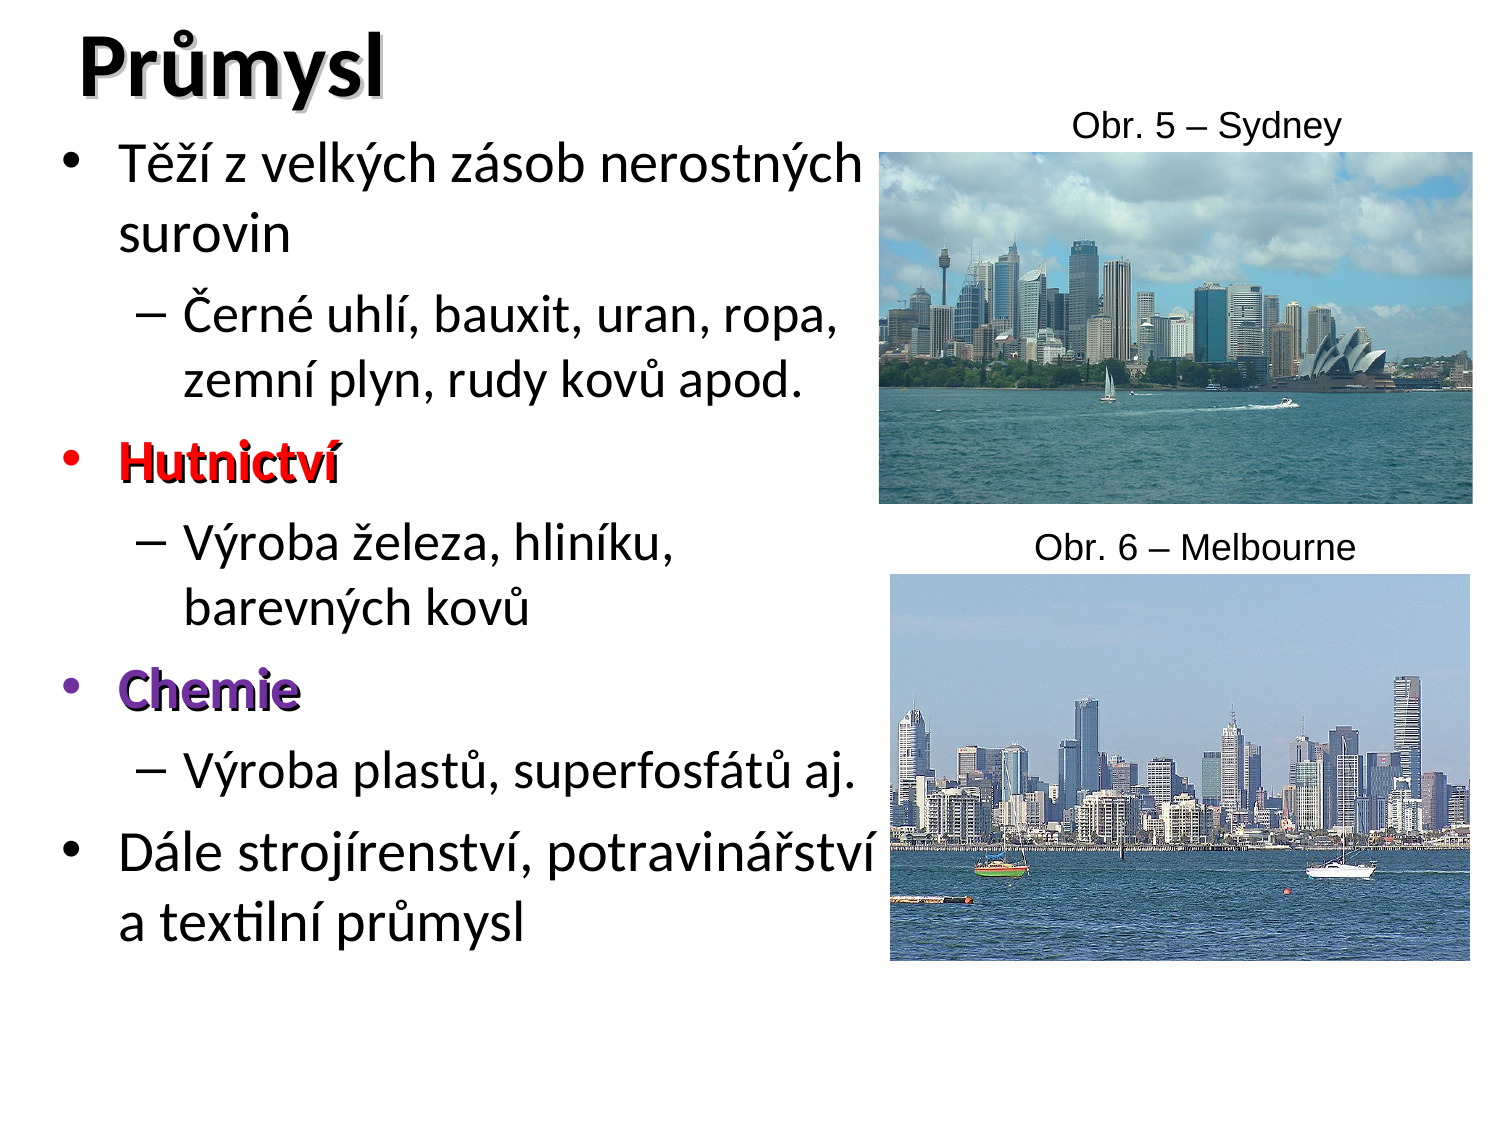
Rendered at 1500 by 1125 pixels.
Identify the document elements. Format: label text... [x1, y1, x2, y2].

picture [890, 574, 1470, 961]
picture [878, 152, 1473, 504]
title Průmysl [35, 0, 429, 123]
list Těží z velkých zásob nerostných surovin Černé uhlí, bauxit, uran, ropa, zemní plyn, rudy kovů apod. Hutnictví Výroba železa, hliníku, barevných kovů Chemie Výroba plastů, superfosfátů aj. Dále strojírenství, potravinářství a textilní průmysl [46, 117, 916, 962]
text_box Obr. 6 – Melbourne [1007, 515, 1383, 574]
text_box Obr. 5 – Sydney [1054, 93, 1360, 152]
